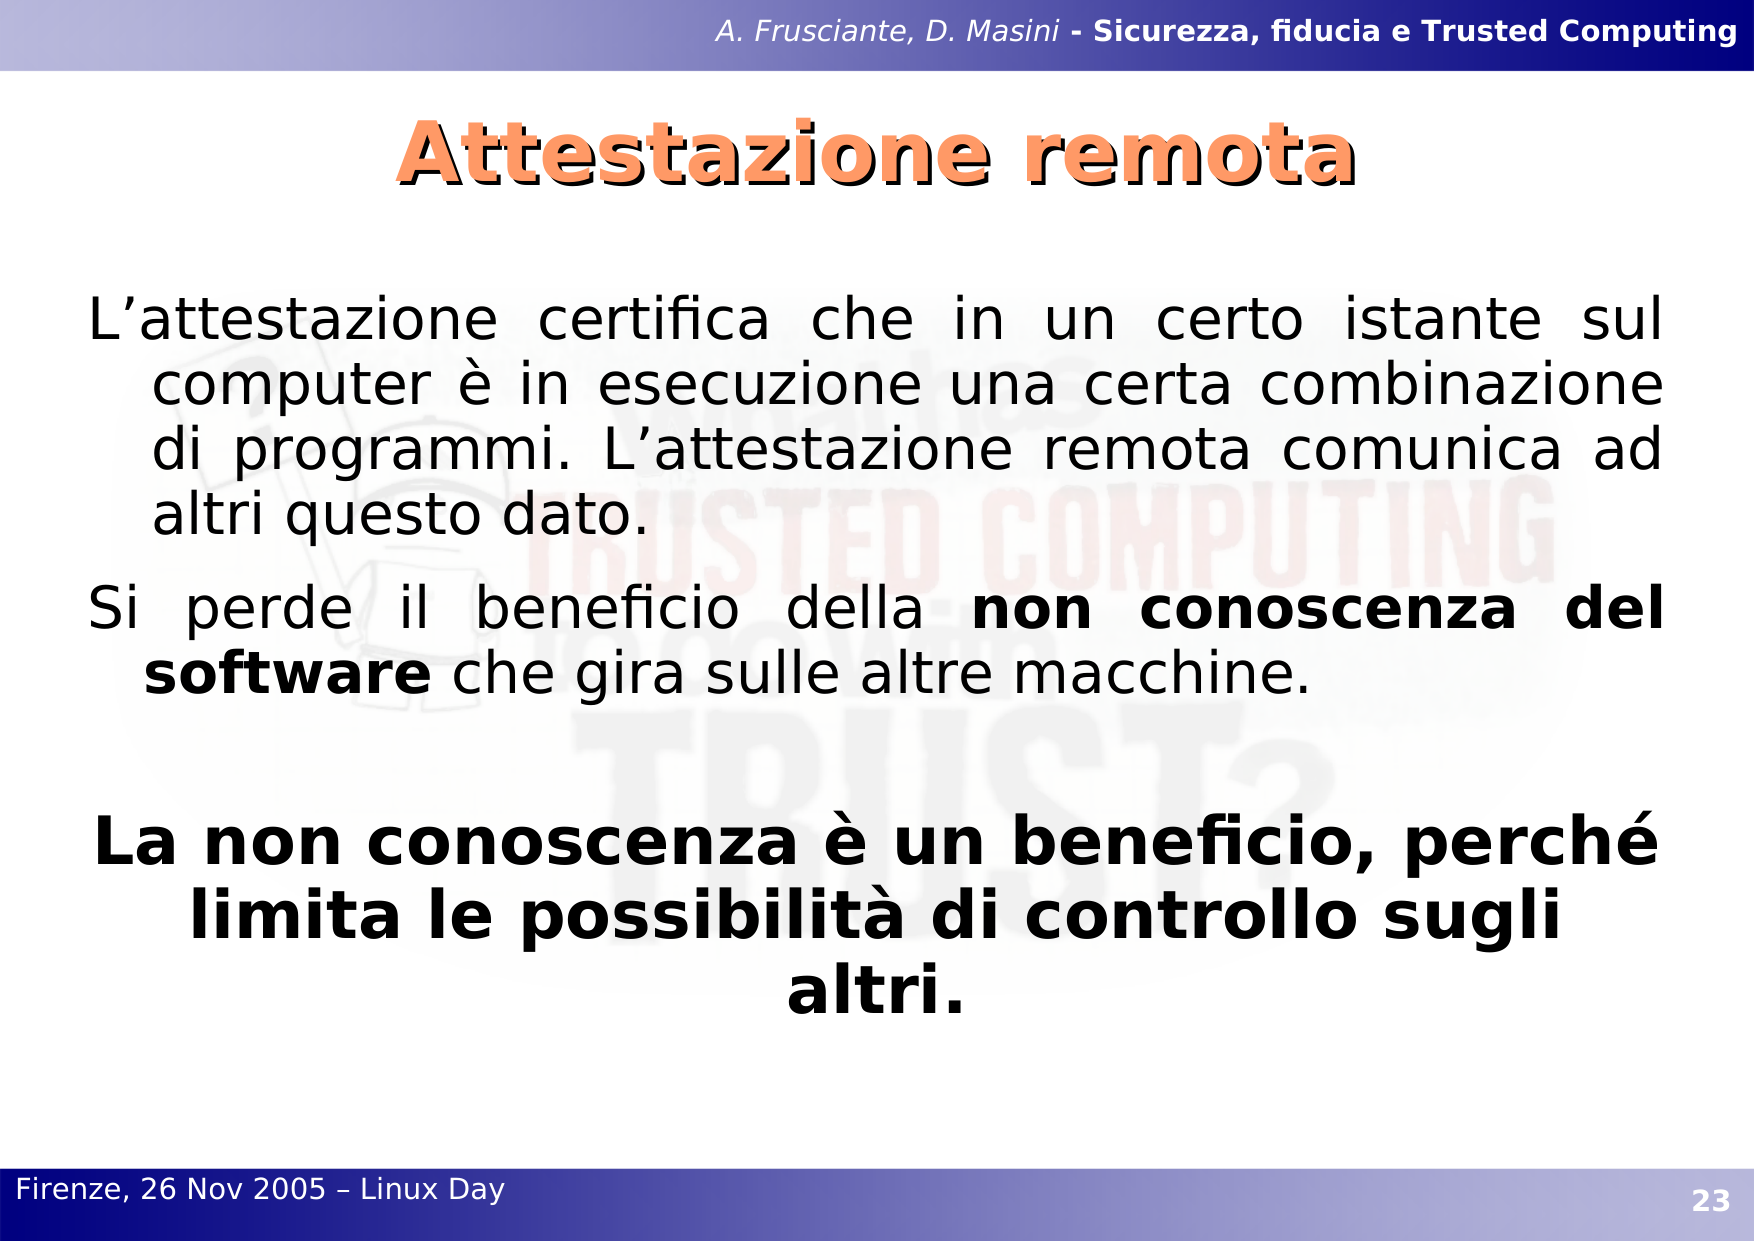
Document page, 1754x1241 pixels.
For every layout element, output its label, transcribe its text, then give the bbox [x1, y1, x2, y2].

picture [0, 0, 1754, 1241]
text_box Firenze, 26 Nov 2005 – Linux Day [0, 1175, 763, 1234]
text_box A. Frusciante, D. Masini - Sicurezza, fiducia e Trusted Computing [602, 7, 1754, 63]
text_box <numero> [1641, 1185, 1732, 1223]
title Attestazione remota [87, 49, 1667, 257]
list L’attestazione certifica che in un certo istante sul computer è in esecuzione una certa combinazione di programmi. L’attestazione remota comunica ad altri questo dato. Si perde il beneficio della non conoscenza del software che gira sulle altre macchine. La non conoscenza è un beneficio, perché limita le possibilità di controllo sugli altri. [87, 287, 1667, 1142]
